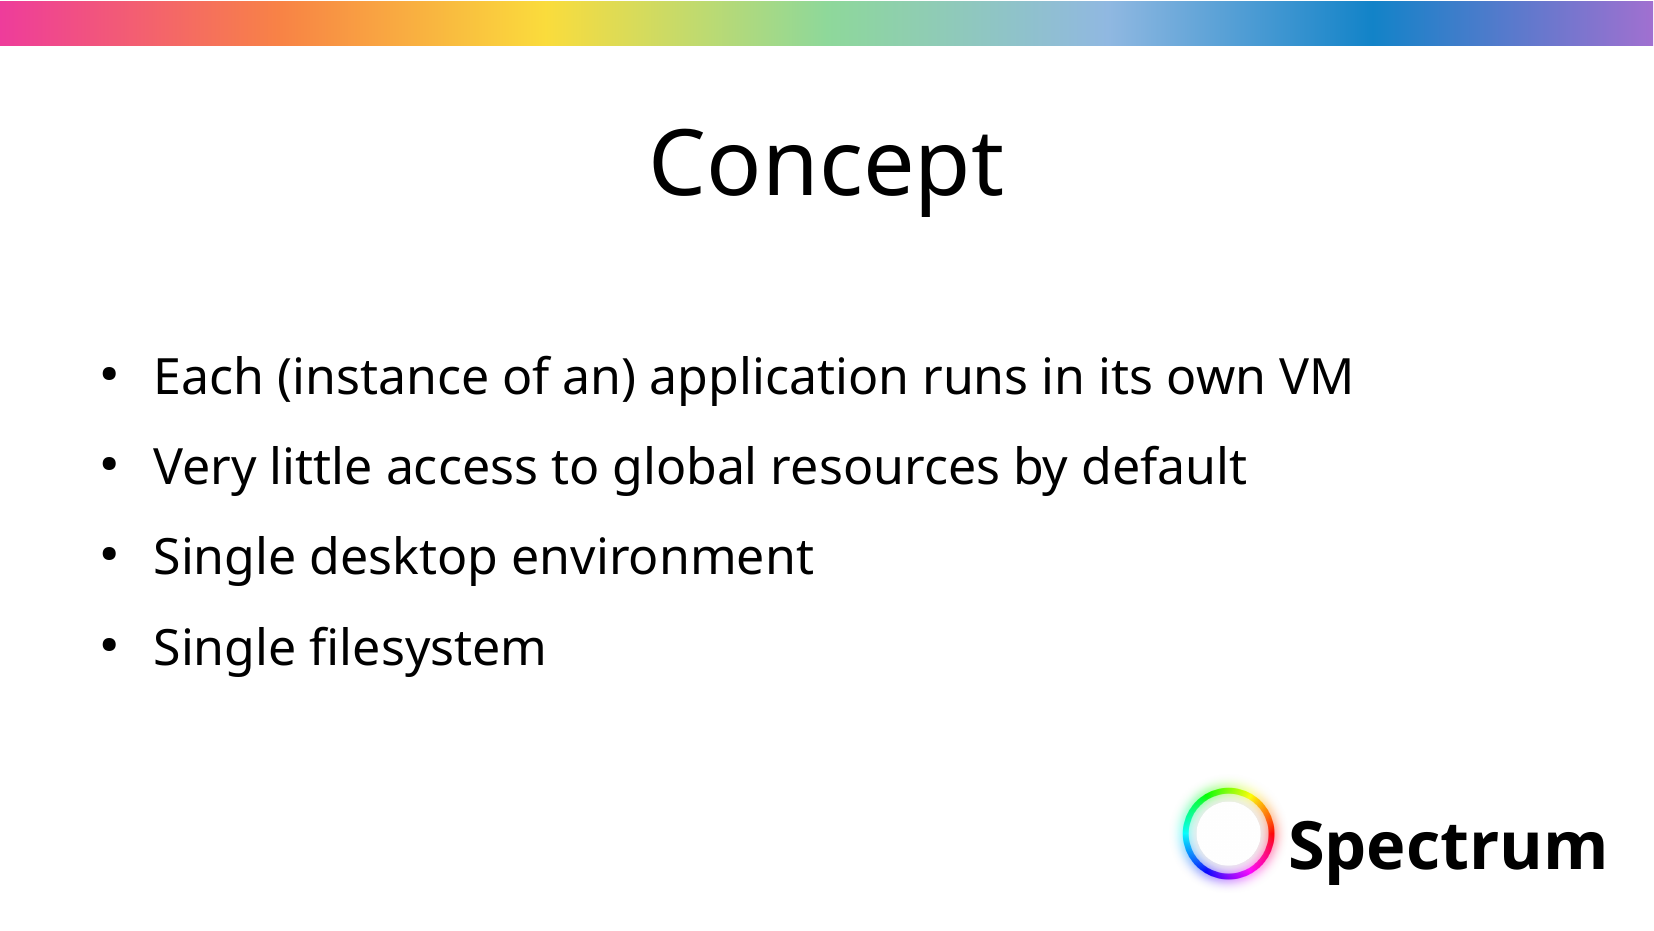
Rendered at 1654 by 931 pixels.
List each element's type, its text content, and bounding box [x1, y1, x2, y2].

list Each (instance of an) application runs in its own VM Very little access to global resources by default Single desktop environment Single filesystem [82, 263, 1571, 758]
title Concept [82, 82, 1571, 238]
picture [1169, 774, 1288, 893]
